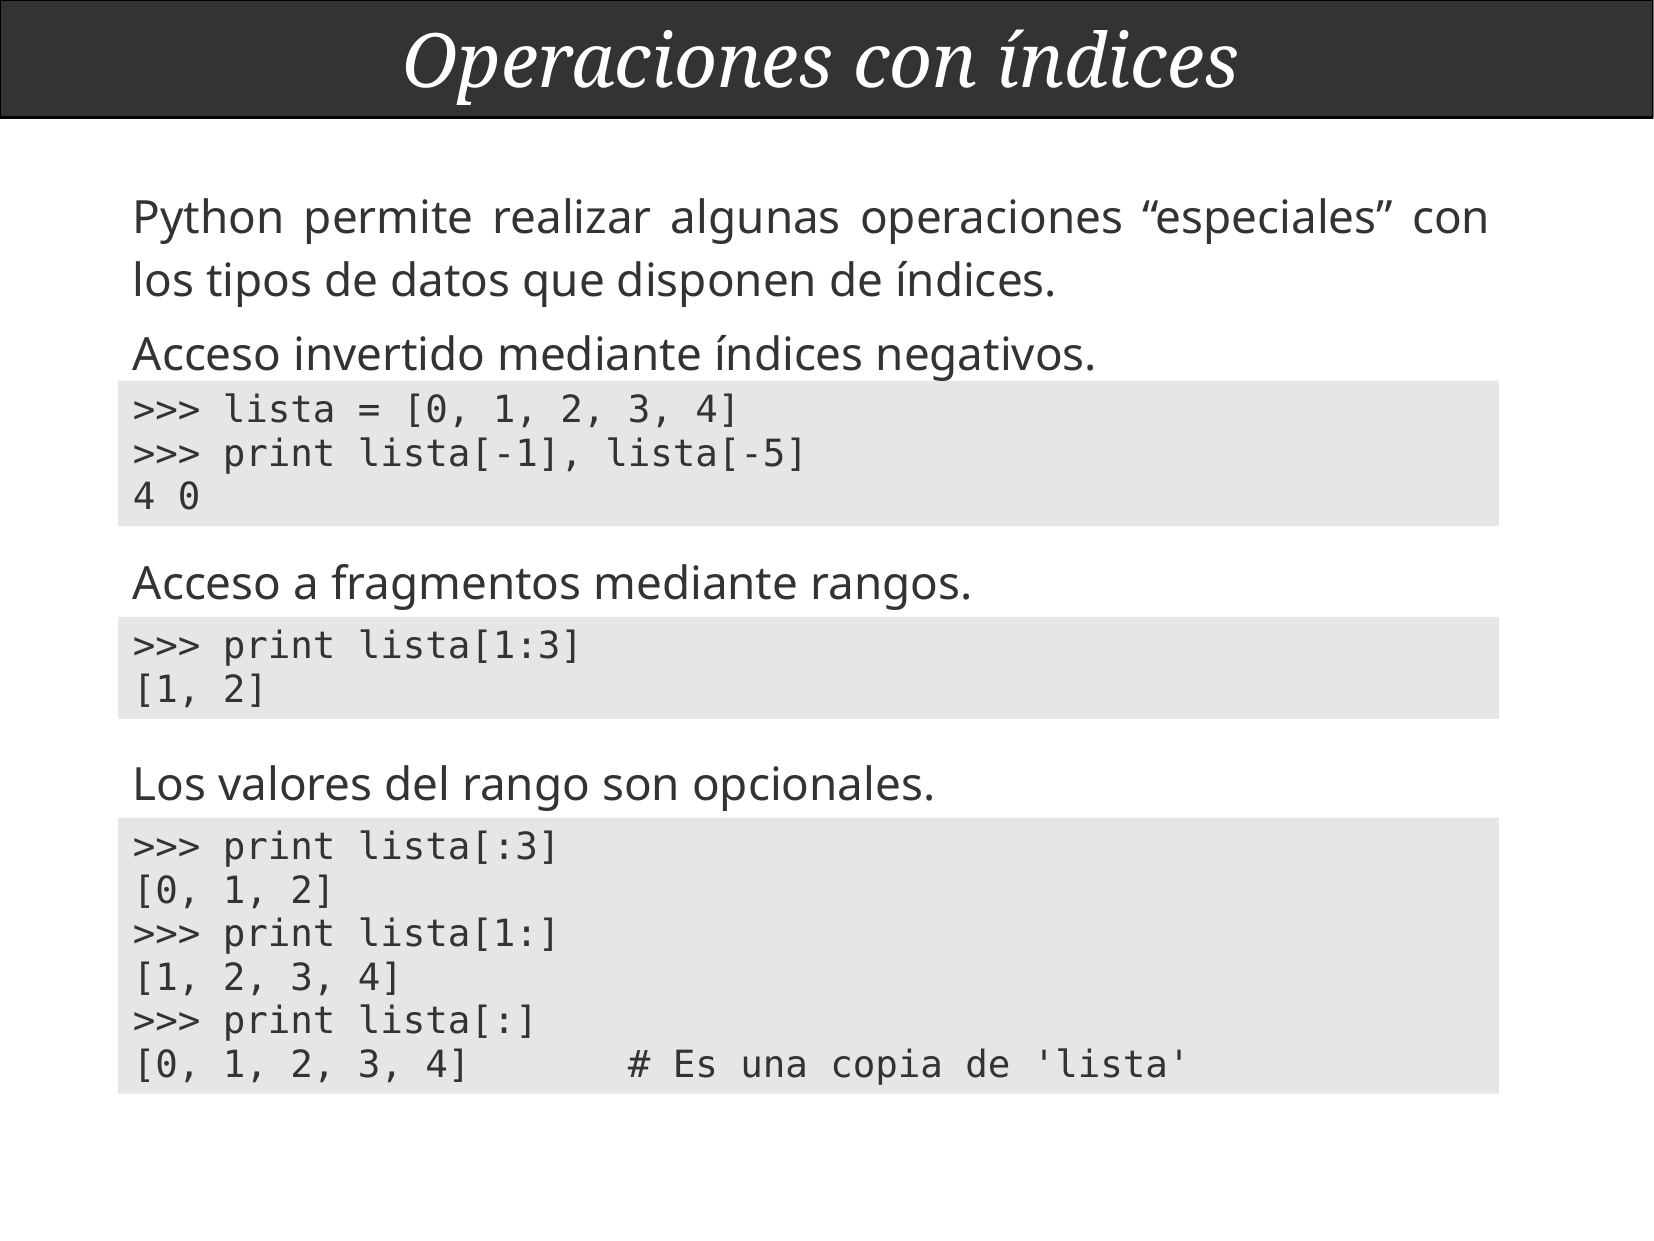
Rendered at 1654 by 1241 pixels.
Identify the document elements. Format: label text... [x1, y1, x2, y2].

text_box >>> lista = [0, 1, 2, 3, 4] >>> print lista[-1], lista[-5] 4 0 [118, 380, 1499, 527]
text_box >>> print lista[1:3] [1, 2] [118, 616, 1499, 719]
text_box Operaciones con índices [0, 0, 1654, 101]
text_box Los valores del rango son opcionales. [118, 744, 1506, 813]
text_box >>> print lista[:3] [0, 1, 2] >>> print lista[1:] [1, 2, 3, 4] >>> print lista[:] [0, 1, 2, 3, 4] # Es una copia de 'lista' [118, 817, 1499, 1094]
text_box Acceso a fragmentos mediante rangos. [118, 543, 1506, 612]
text_box Python permite realizar algunas operaciones “especiales” con los tipos de datos que disponen de índices. Acceso invertido mediante índices negativos. [118, 177, 1506, 364]
